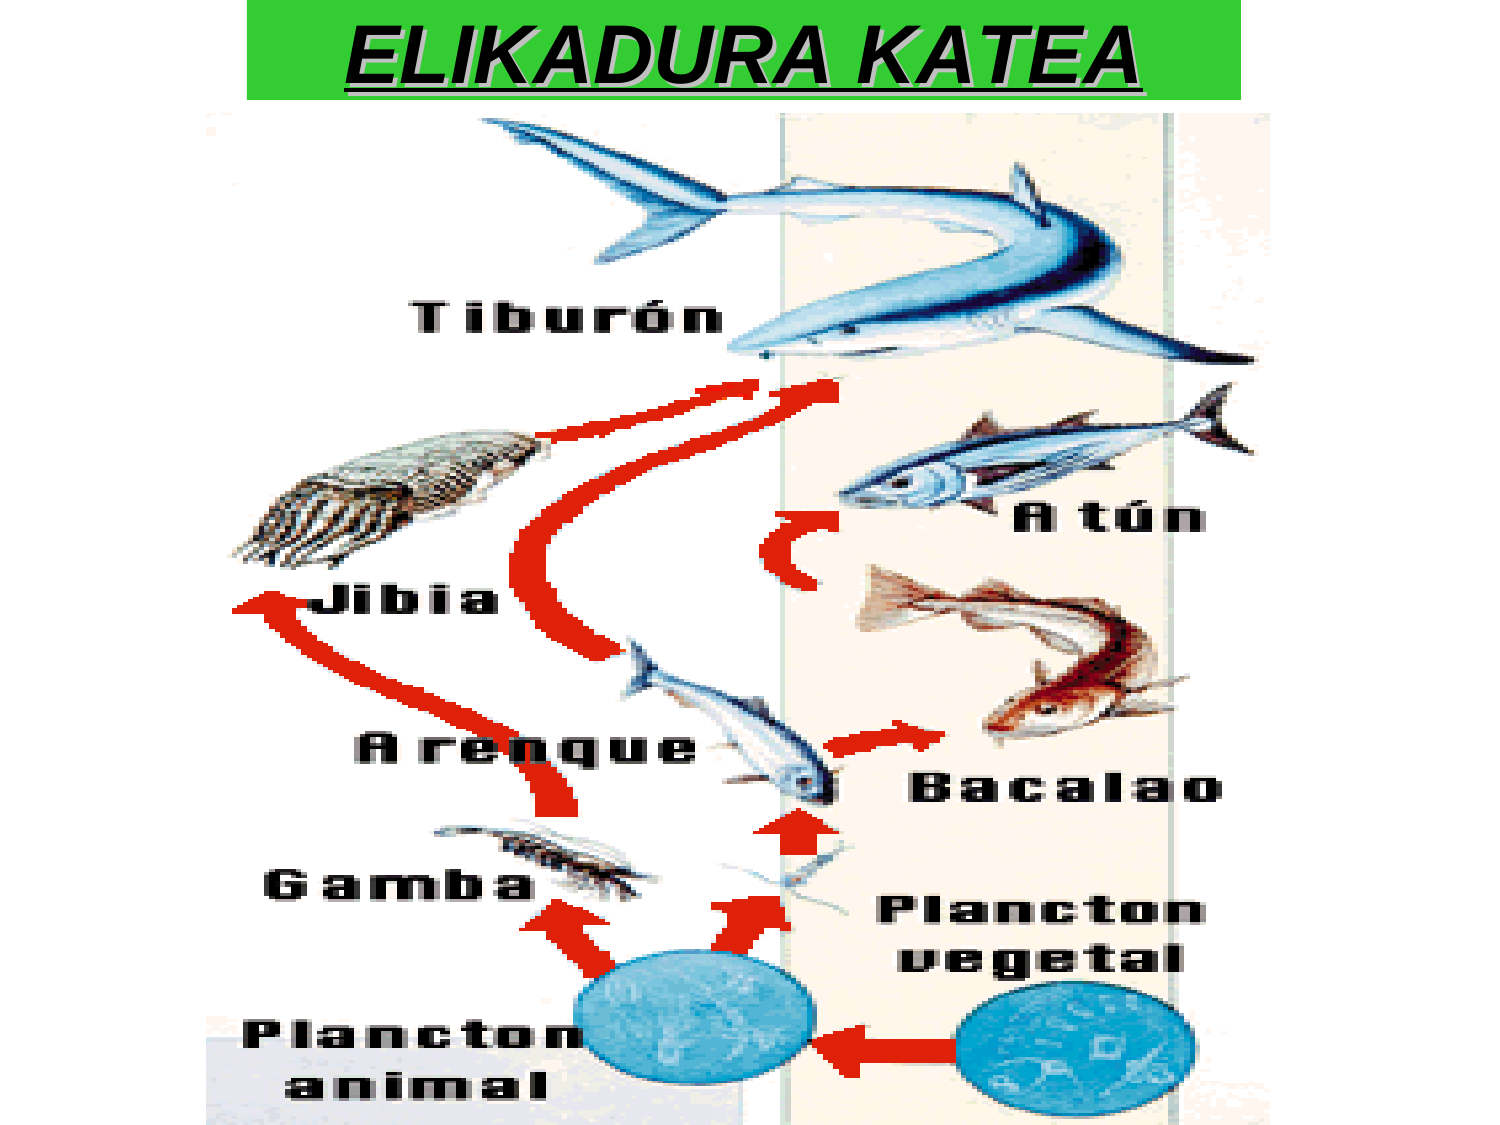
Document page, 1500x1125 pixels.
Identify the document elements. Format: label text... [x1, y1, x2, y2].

picture [206, 113, 1270, 1125]
text_box ELIKADURA KATEA [246, 0, 1241, 100]
